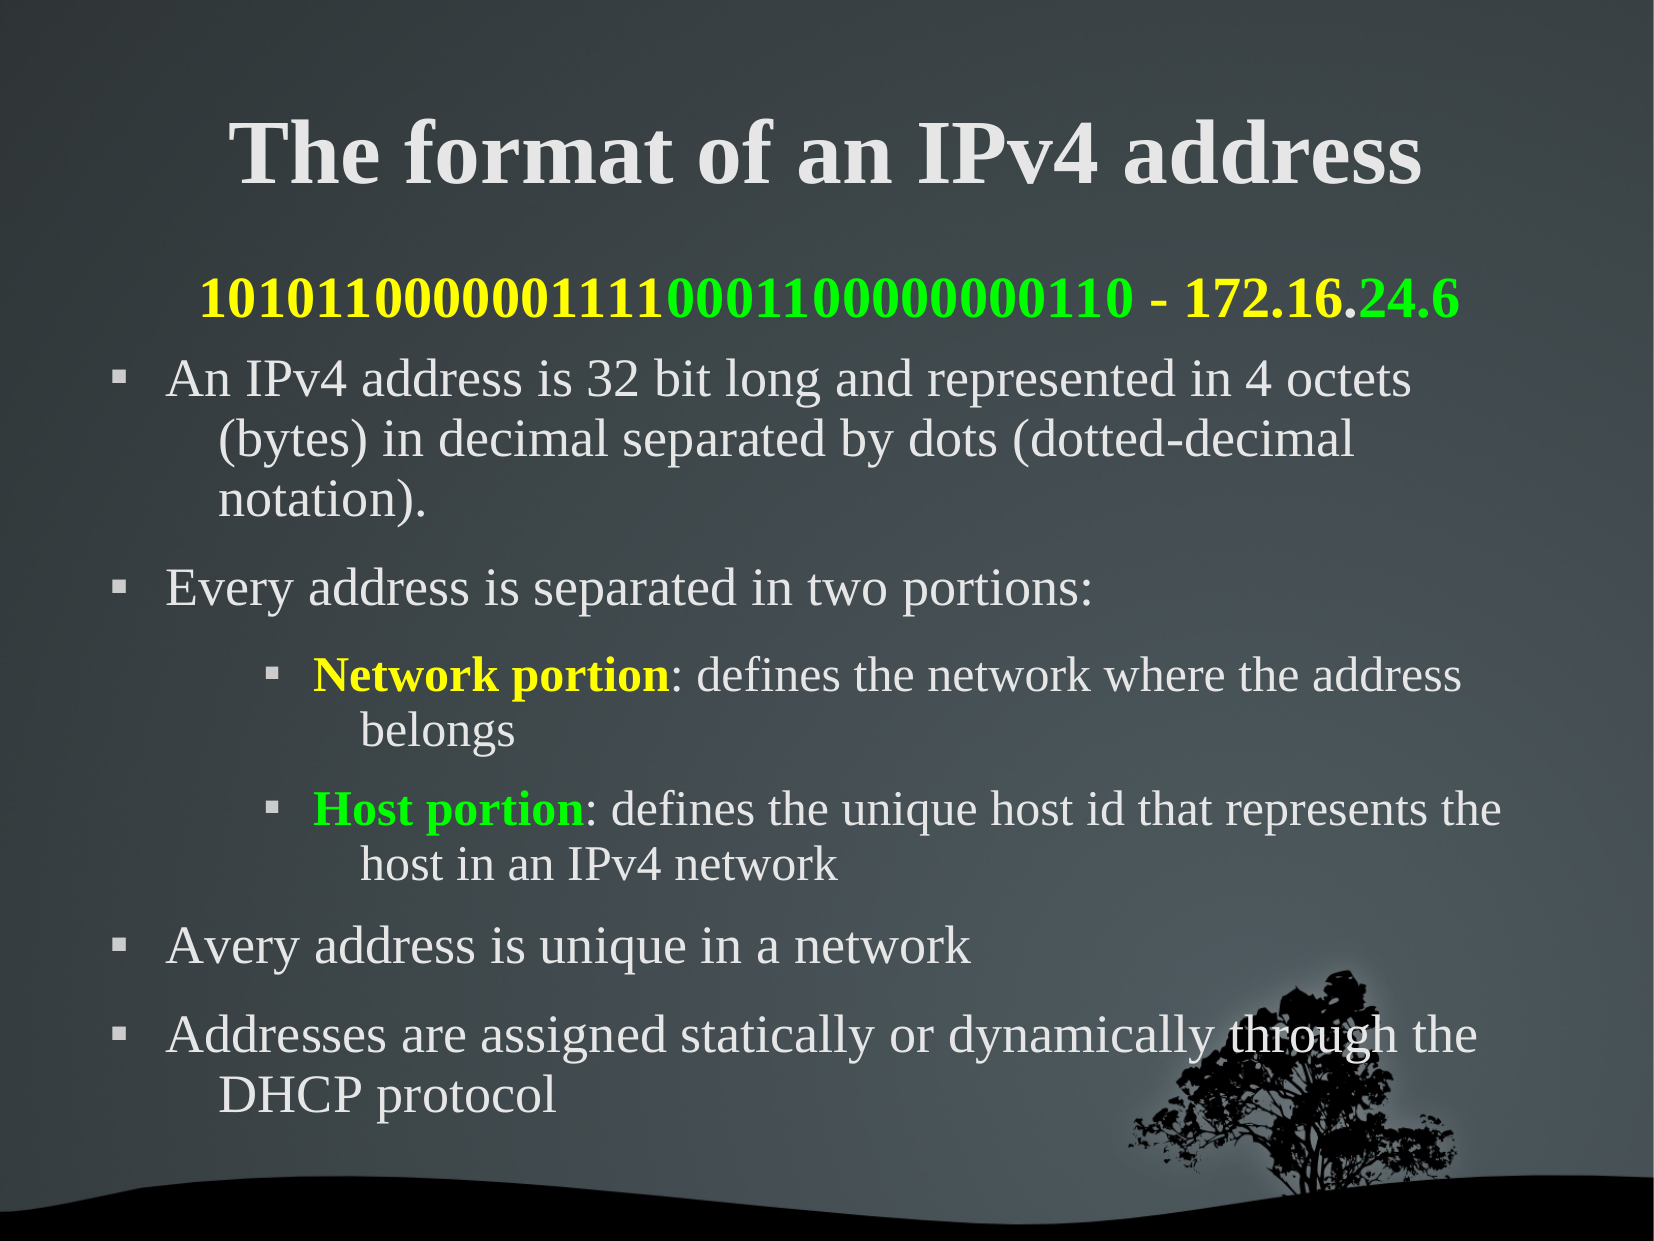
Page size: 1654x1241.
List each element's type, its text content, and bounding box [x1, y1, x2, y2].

list 10101100000011110001100000000110 - 172.16.24.6 An IPv4 address is 32 bit long and represented in 4 octets (bytes) in decimal separated by dots (dotted-decimal notation). Every address is separated in two portions: Network portion: defines the network where the address belongs Host portion: defines the unique host id that represents the host in an IPv4 network Avery address is unique in a network Addresses are assigned statically or dynamically through the DHCP protocol [76, 265, 1565, 1206]
title The format of an IPv4 address [82, 49, 1571, 257]
picture [0, 0, 1654, 1241]
